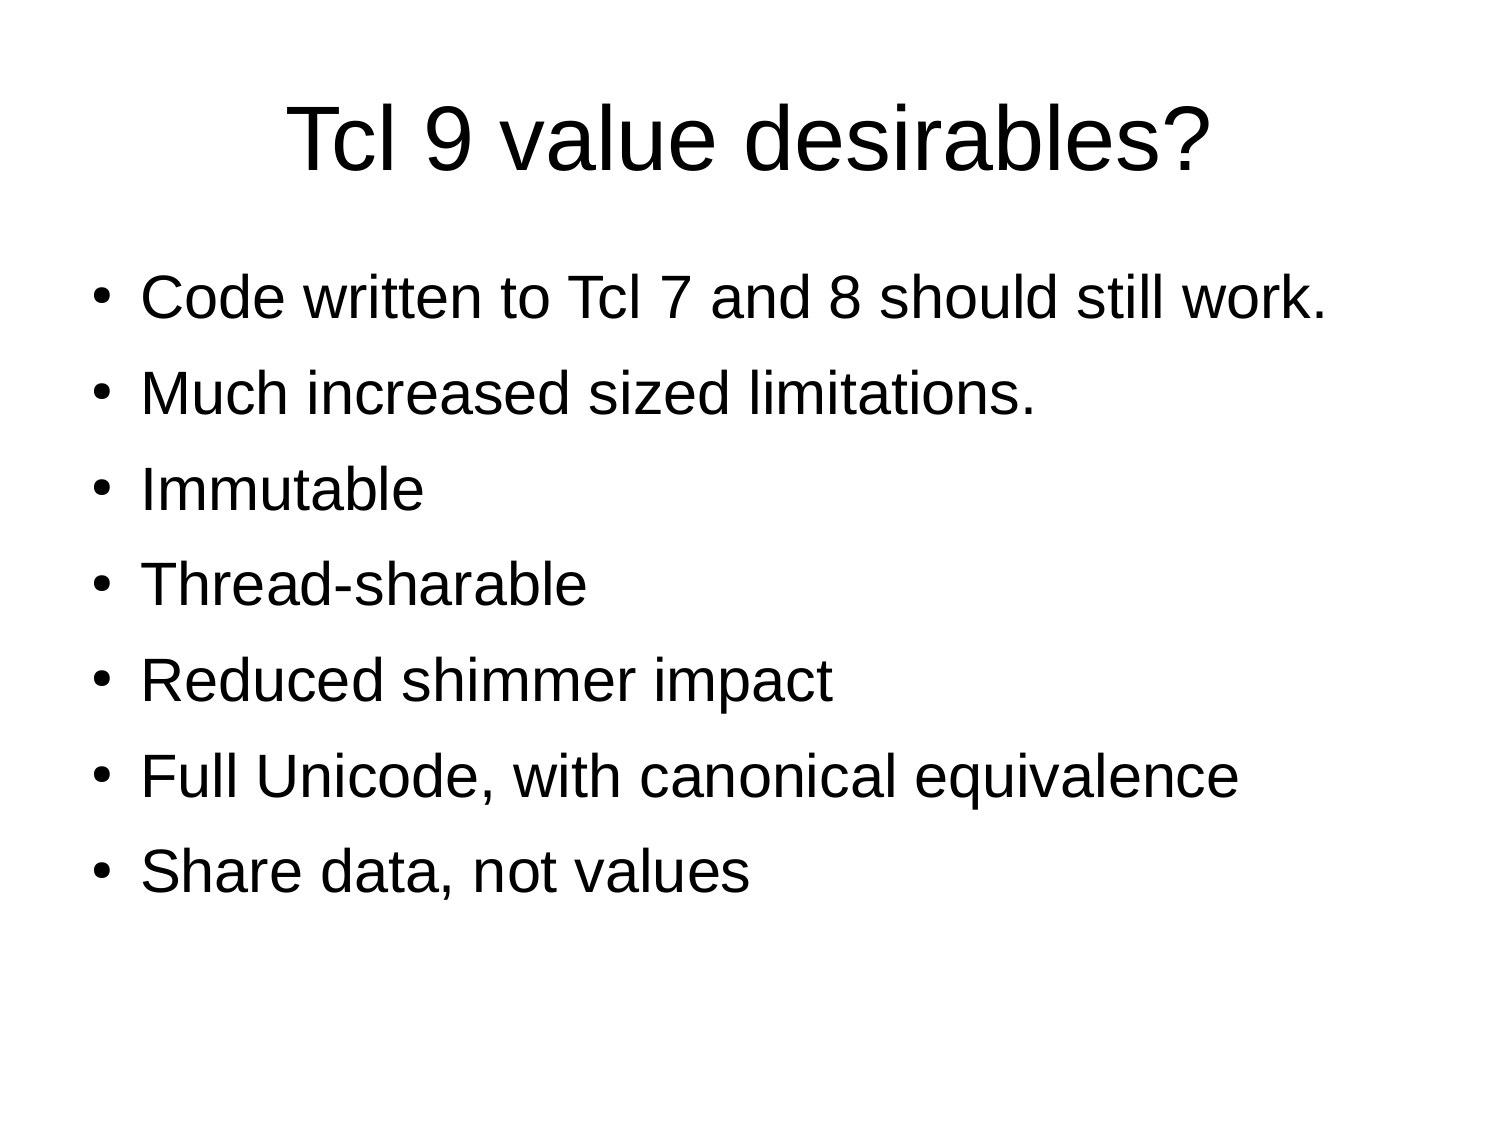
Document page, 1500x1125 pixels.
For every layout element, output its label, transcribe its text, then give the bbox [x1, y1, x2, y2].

list Code written to Tcl 7 and 8 should still work. Much increased sized limitations. Immutable Thread-sharable Reduced shimmer impact Full Unicode, with canonical equivalence Share data, not values [75, 263, 1425, 916]
title Tcl 9 value desirables? [75, 44, 1425, 233]
